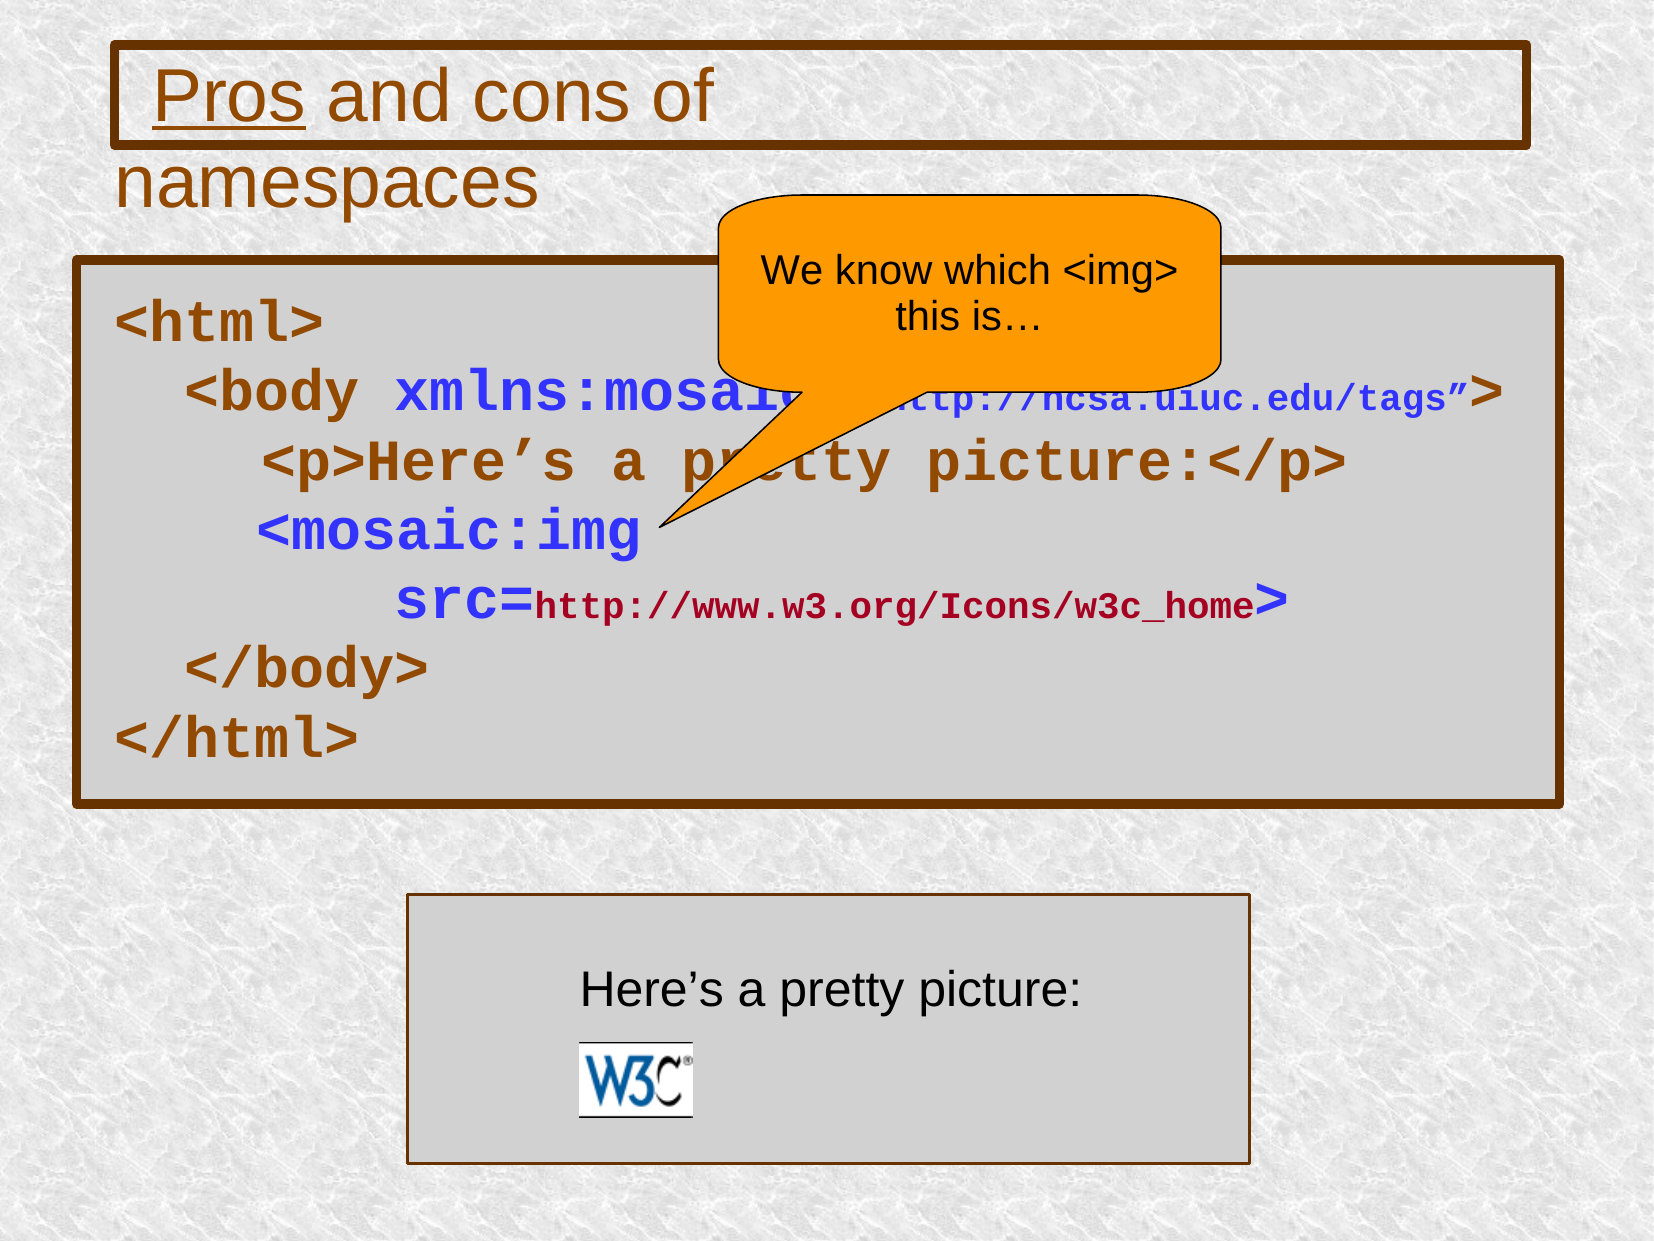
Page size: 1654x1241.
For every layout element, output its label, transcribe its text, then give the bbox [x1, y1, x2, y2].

text_box [407, 894, 1250, 1164]
text_box Here’s a pretty picture: [579, 964, 1084, 1087]
picture [0, 0, 1654, 1241]
text_box <html> <body xmlns:mosaic=“http://ncsa.uiuc.edu/tags”> <p>Here’s a pretty picture:</p> <mosaic:img src=http://www.w3.org/Icons/w3c_home> </body> </html> [76, 259, 1560, 804]
text_box We know which <img> this is… [659, 195, 1221, 528]
title Pros and cons of namespaces [114, 45, 1527, 146]
